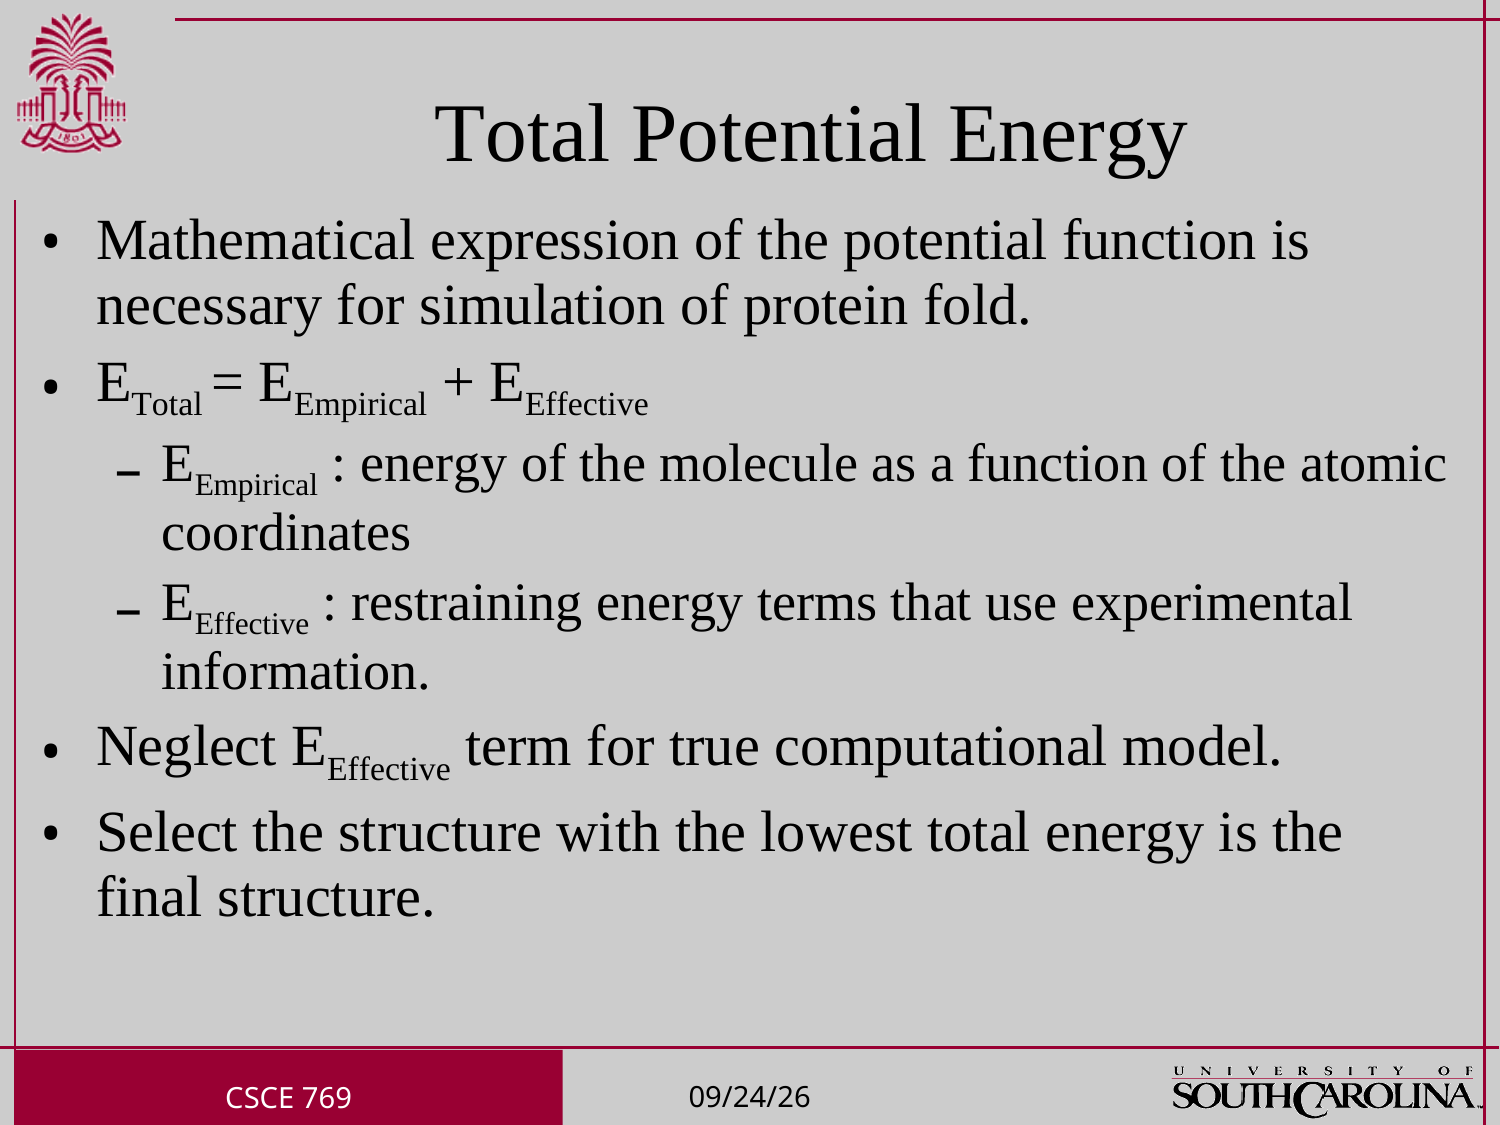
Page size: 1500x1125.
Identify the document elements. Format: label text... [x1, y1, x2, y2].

list Mathematical expression of the potential function is necessary for simulation of protein fold. ETotal = EEmpirical + EEffective EEmpirical : energy of the molecule as a function of the atomic coordinates EEffective : restraining energy terms that use experimental information. Neglect EEffective term for true computational model. Select the structure with the lowest total energy is the final structure. [24, 200, 1476, 1028]
title Total Potential Energy [174, 9, 1450, 188]
picture [12, 12, 131, 155]
picture [1162, 1049, 1483, 1125]
